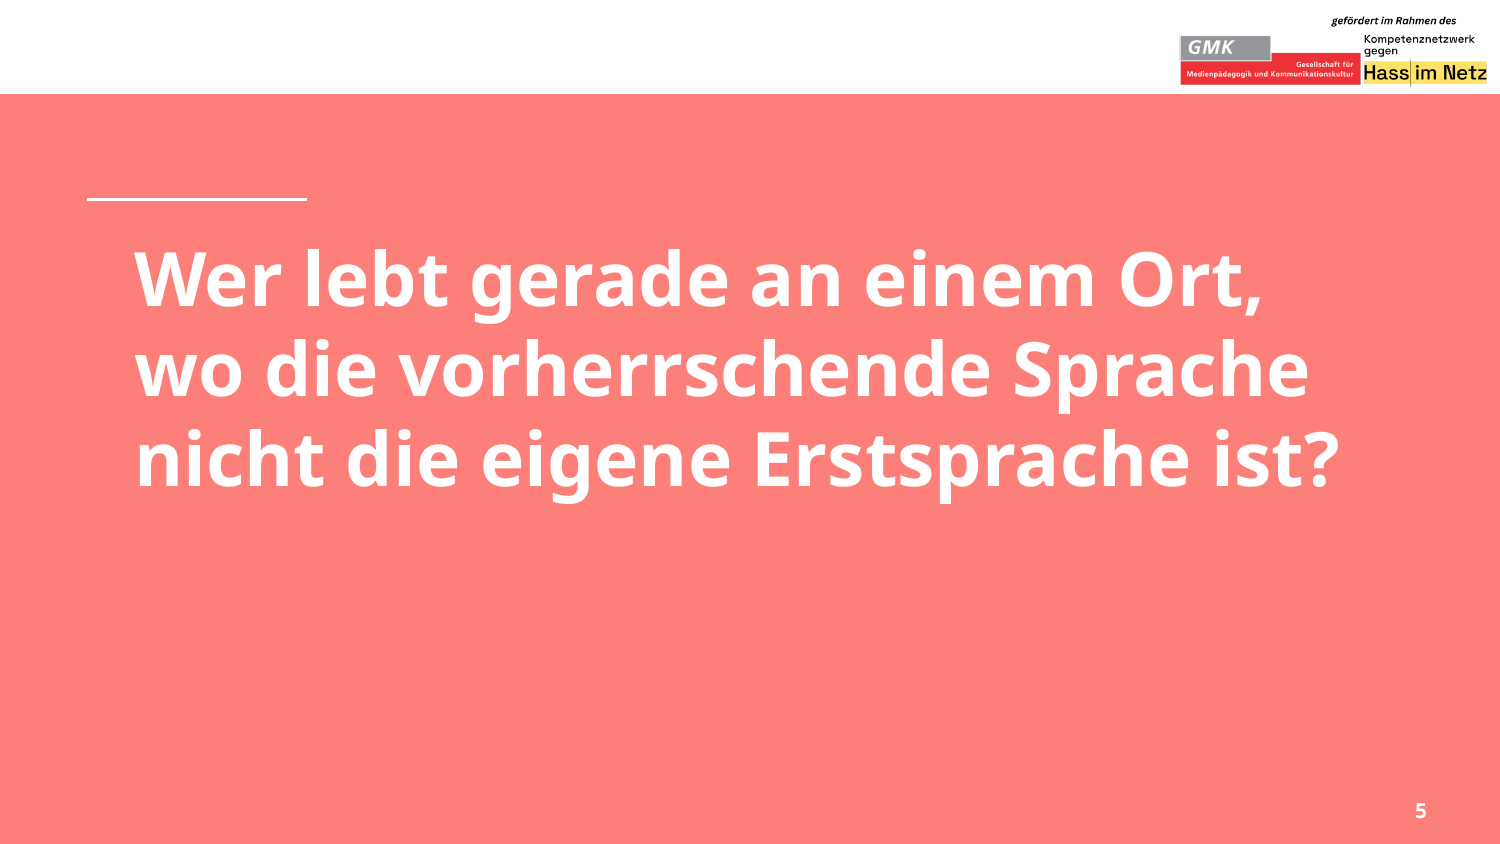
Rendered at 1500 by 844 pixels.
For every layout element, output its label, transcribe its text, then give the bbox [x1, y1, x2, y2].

title Wer lebt gerade an einem Ort, wo die vorherrschende Sprache nicht die eigene Erstsprache ist? [119, 216, 1381, 466]
text_box 5 [1400, 779, 1491, 844]
